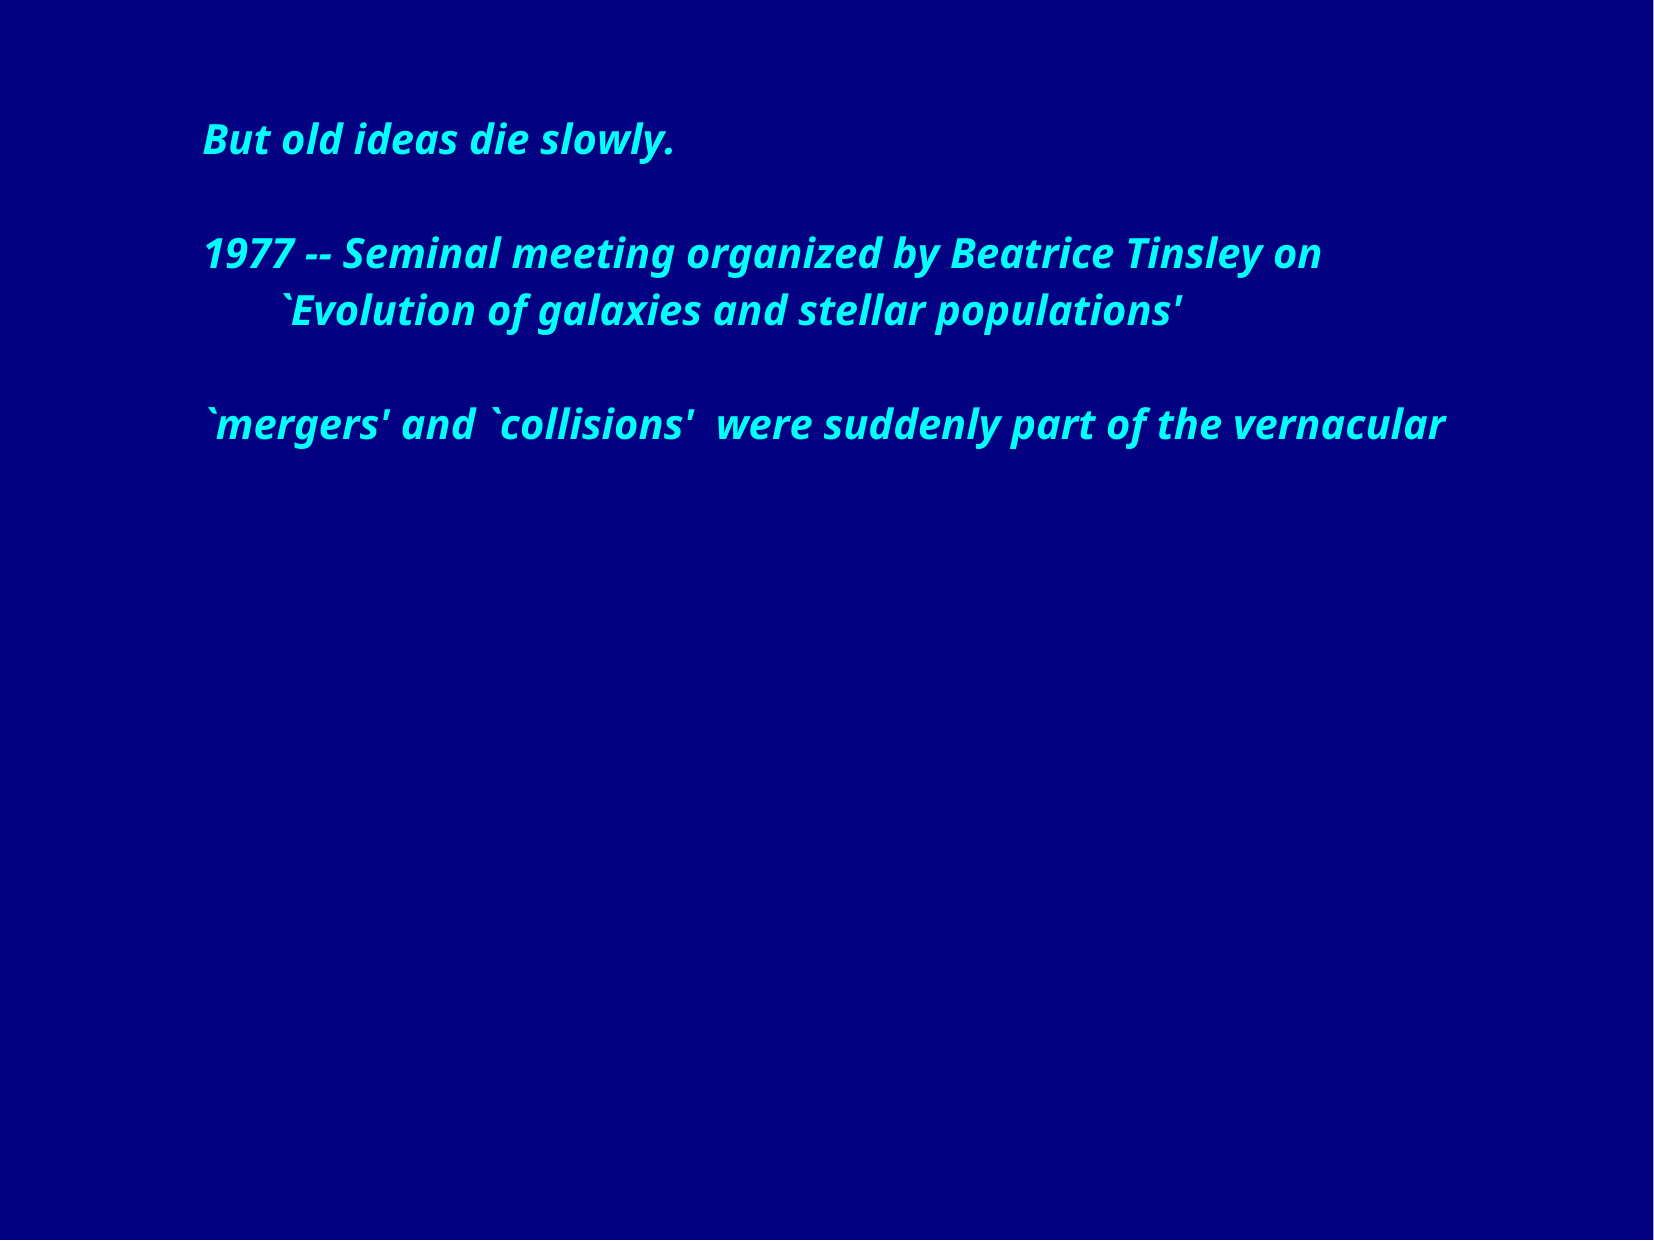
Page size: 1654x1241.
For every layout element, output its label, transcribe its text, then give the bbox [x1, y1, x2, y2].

text_box But old ideas die slowly. 1977 -- Seminal meeting organized by Beatrice Tinsley on `Evolution of galaxies and stellar populations' `mergers' and `collisions' were suddenly part of the vernacular [187, 102, 1471, 579]
